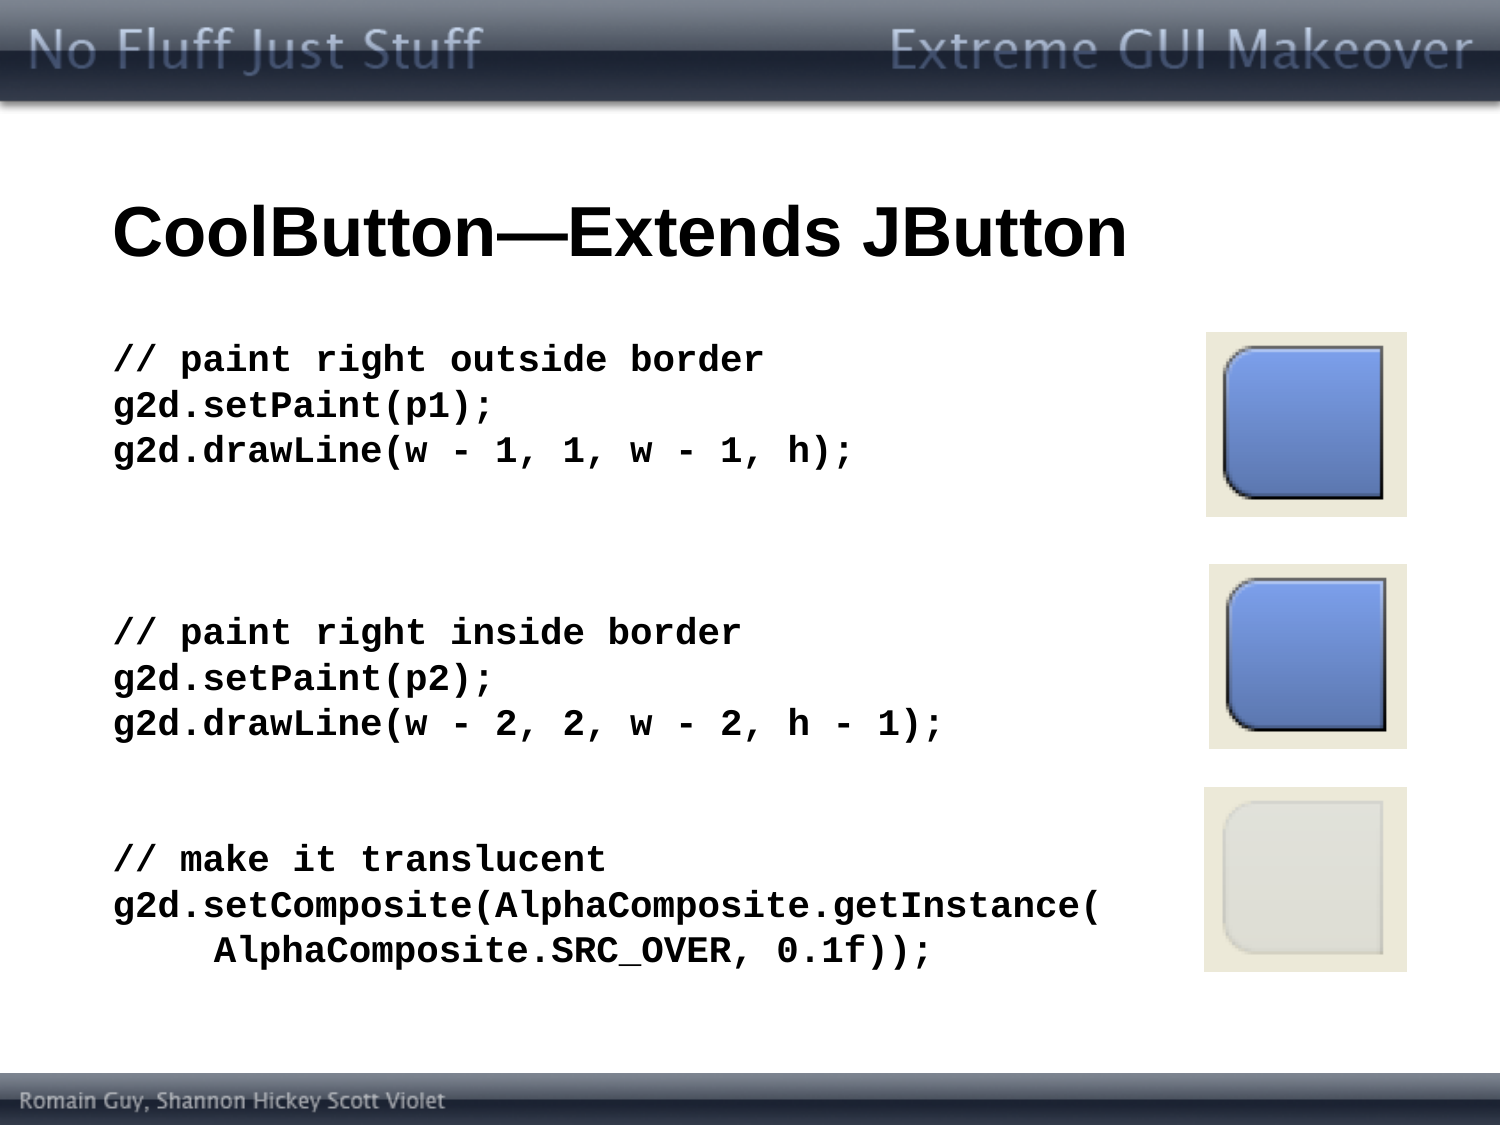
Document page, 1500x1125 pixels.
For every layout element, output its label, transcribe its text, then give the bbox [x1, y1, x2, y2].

text_box // paint right outside border g2d.setPaint(p1); g2d.drawLine(w - 1, 1, w - 1, h); // paint right inside border g2d.setPaint(p2); g2d.drawLine(w - 2, 2, w - 2, h - 1); // make it translucent g2d.setComposite(AlphaComposite.getInstance( AlphaComposite.SRC_OVER, 0.1f)); [112, 337, 1238, 1023]
picture [1238, 787, 1407, 972]
title CoolButton—Extends JButton [112, 119, 1417, 271]
picture [0, 0, 1500, 114]
picture [1209, 564, 1407, 749]
picture [1206, 332, 1407, 518]
picture [0, 1073, 1500, 1125]
